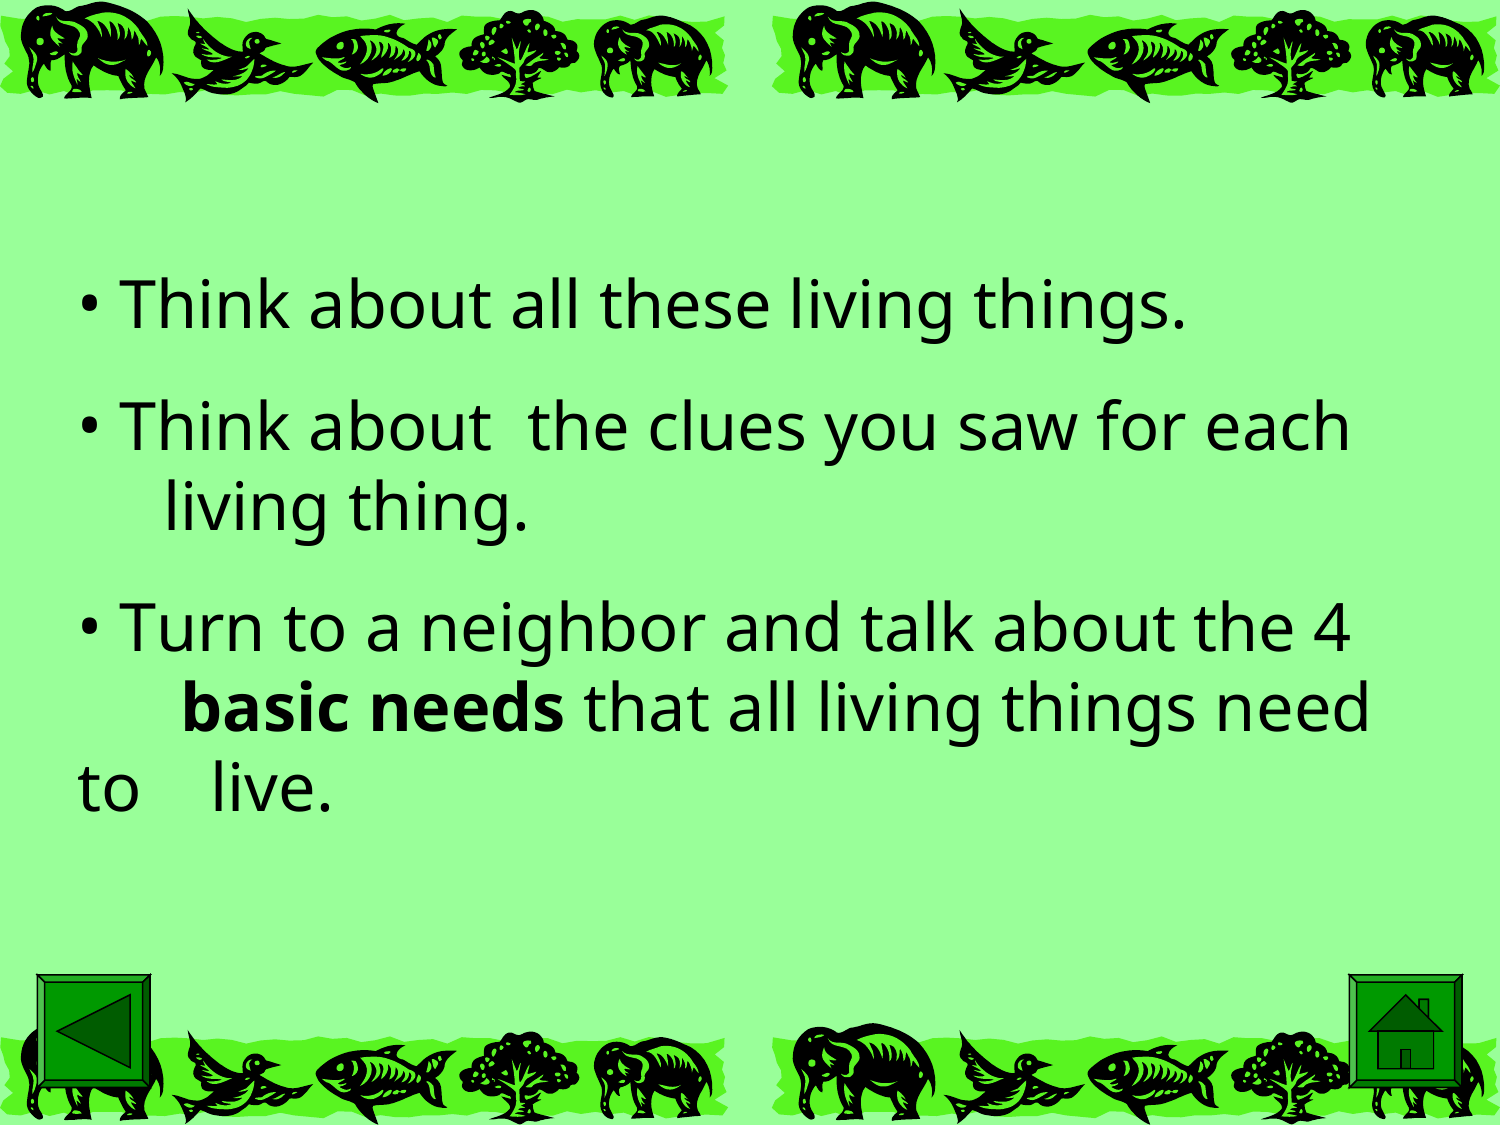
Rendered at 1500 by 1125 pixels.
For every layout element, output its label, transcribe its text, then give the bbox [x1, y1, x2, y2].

picture [771, 1021, 1500, 1125]
picture [771, 0, 1500, 104]
text_box [38, 974, 151, 1088]
picture [0, 1021, 729, 1125]
text_box Think about all these living things. Think about the clues you saw for each living thing. Turn to a neighbor and talk about the 4 basic needs that all living things need to live. [62, 112, 1401, 955]
text_box [1350, 974, 1462, 1088]
picture [0, 0, 729, 104]
